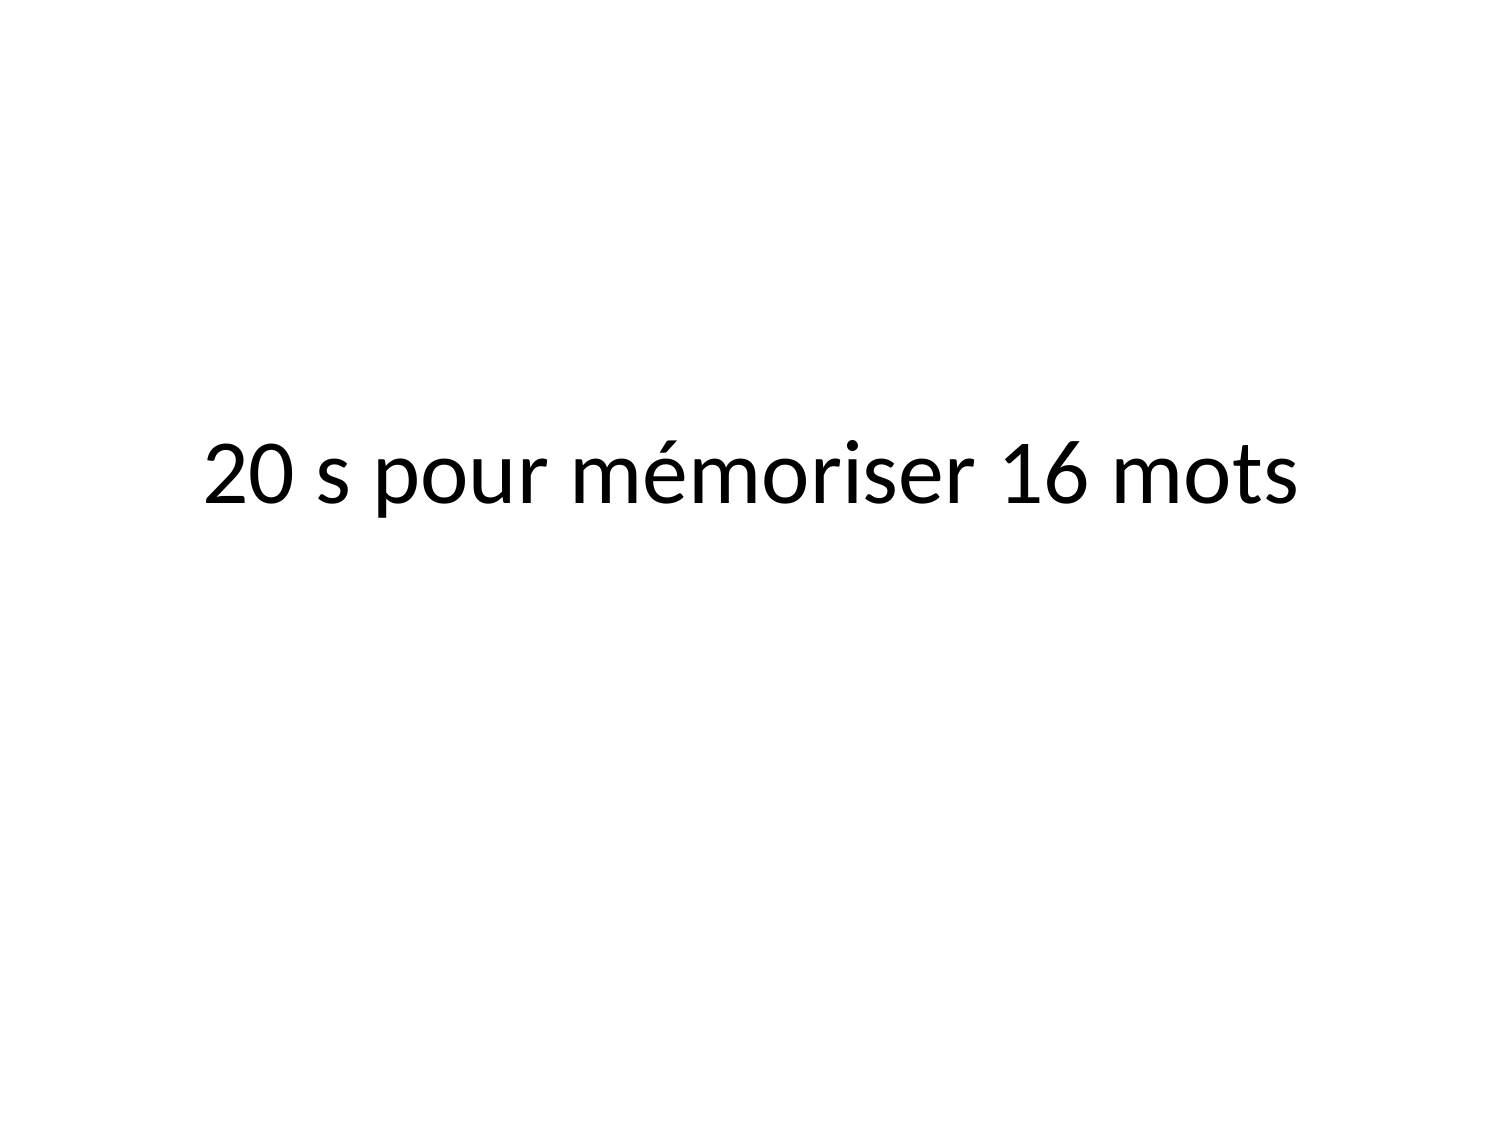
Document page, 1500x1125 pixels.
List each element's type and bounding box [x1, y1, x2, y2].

list [75, 262, 1425, 1005]
